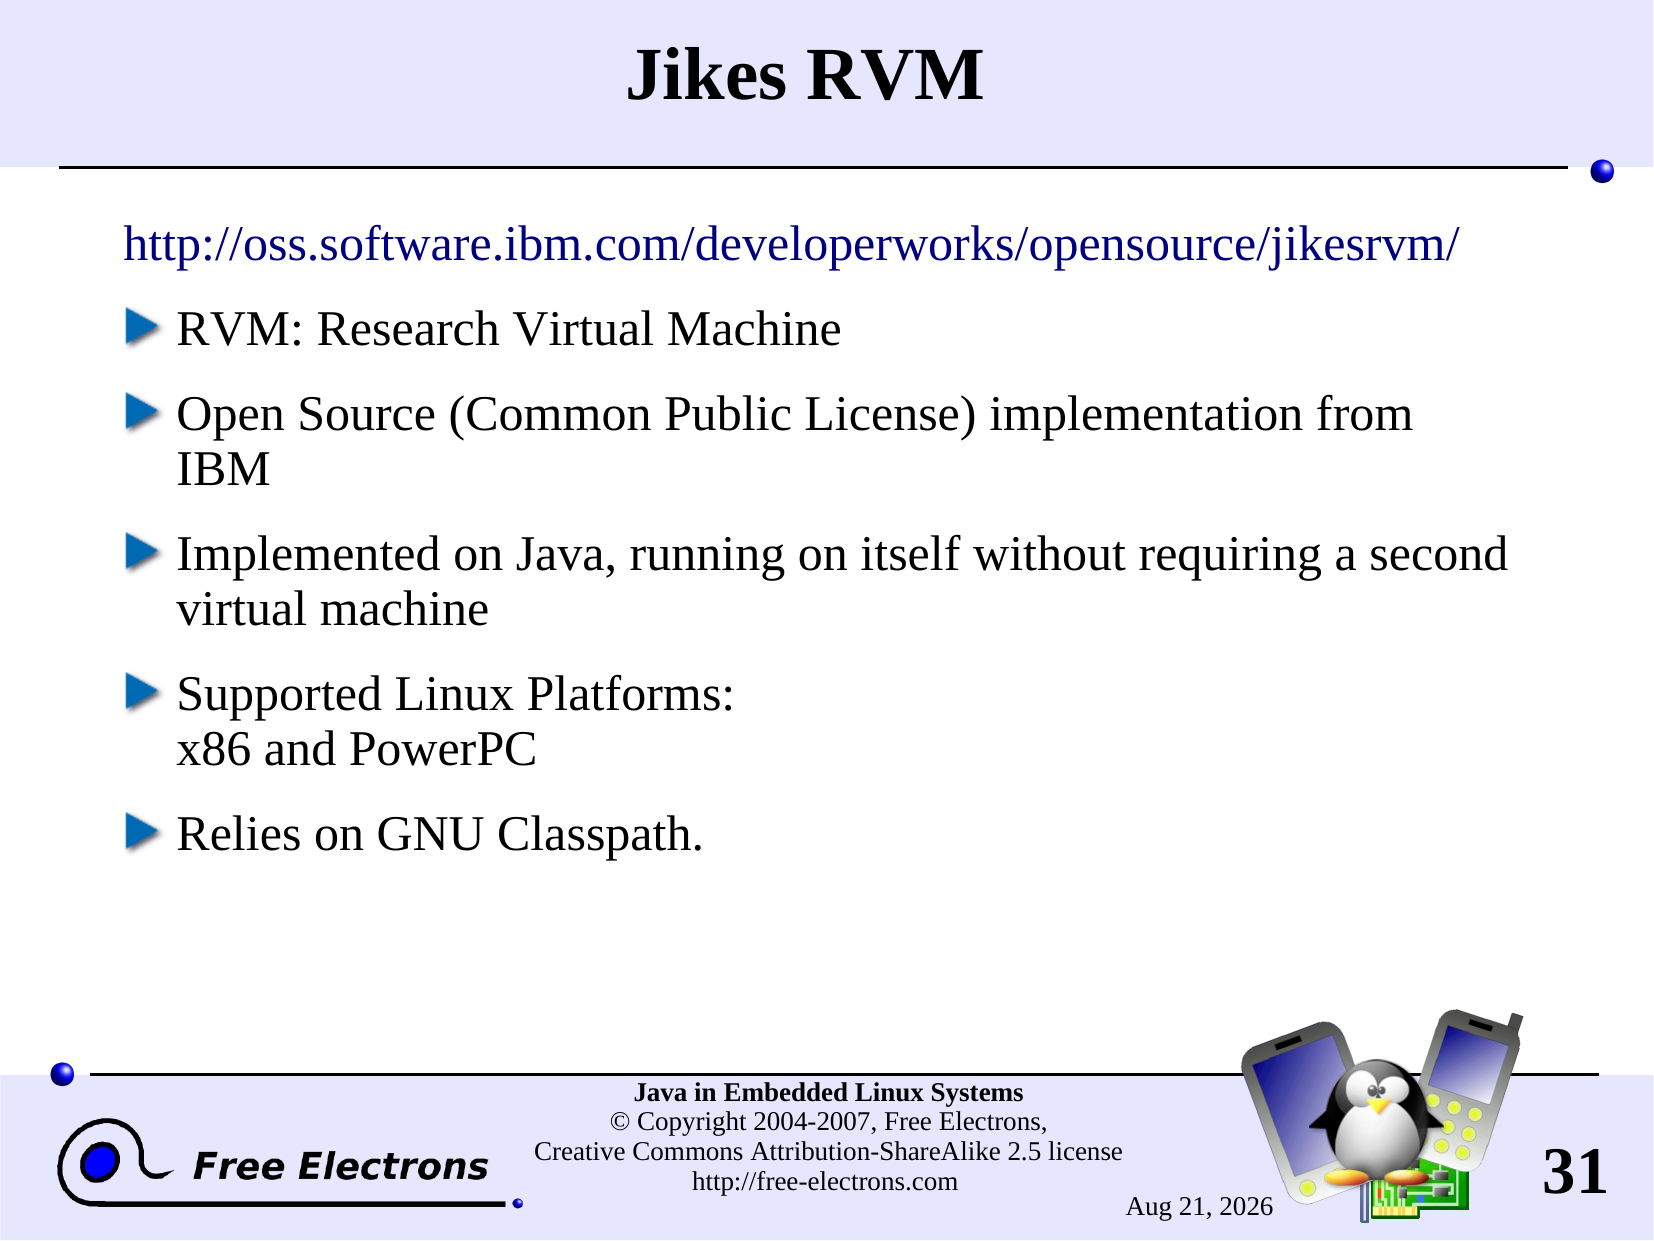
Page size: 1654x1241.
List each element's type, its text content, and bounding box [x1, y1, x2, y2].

list http://oss.software.ibm.com/developerworks/opensource/jikesrvm/ RVM: Research Virtual Machine Open Source (Common Public License) implementation from IBM Implemented on Java, running on itself without requiring a second virtual machine Supported Linux Platforms: x86 and PowerPC Relies on GNU Classpath. [105, 216, 1518, 1066]
picture [50, 1107, 527, 1216]
picture [1231, 1007, 1538, 1241]
title Jikes RVM [60, 25, 1551, 124]
